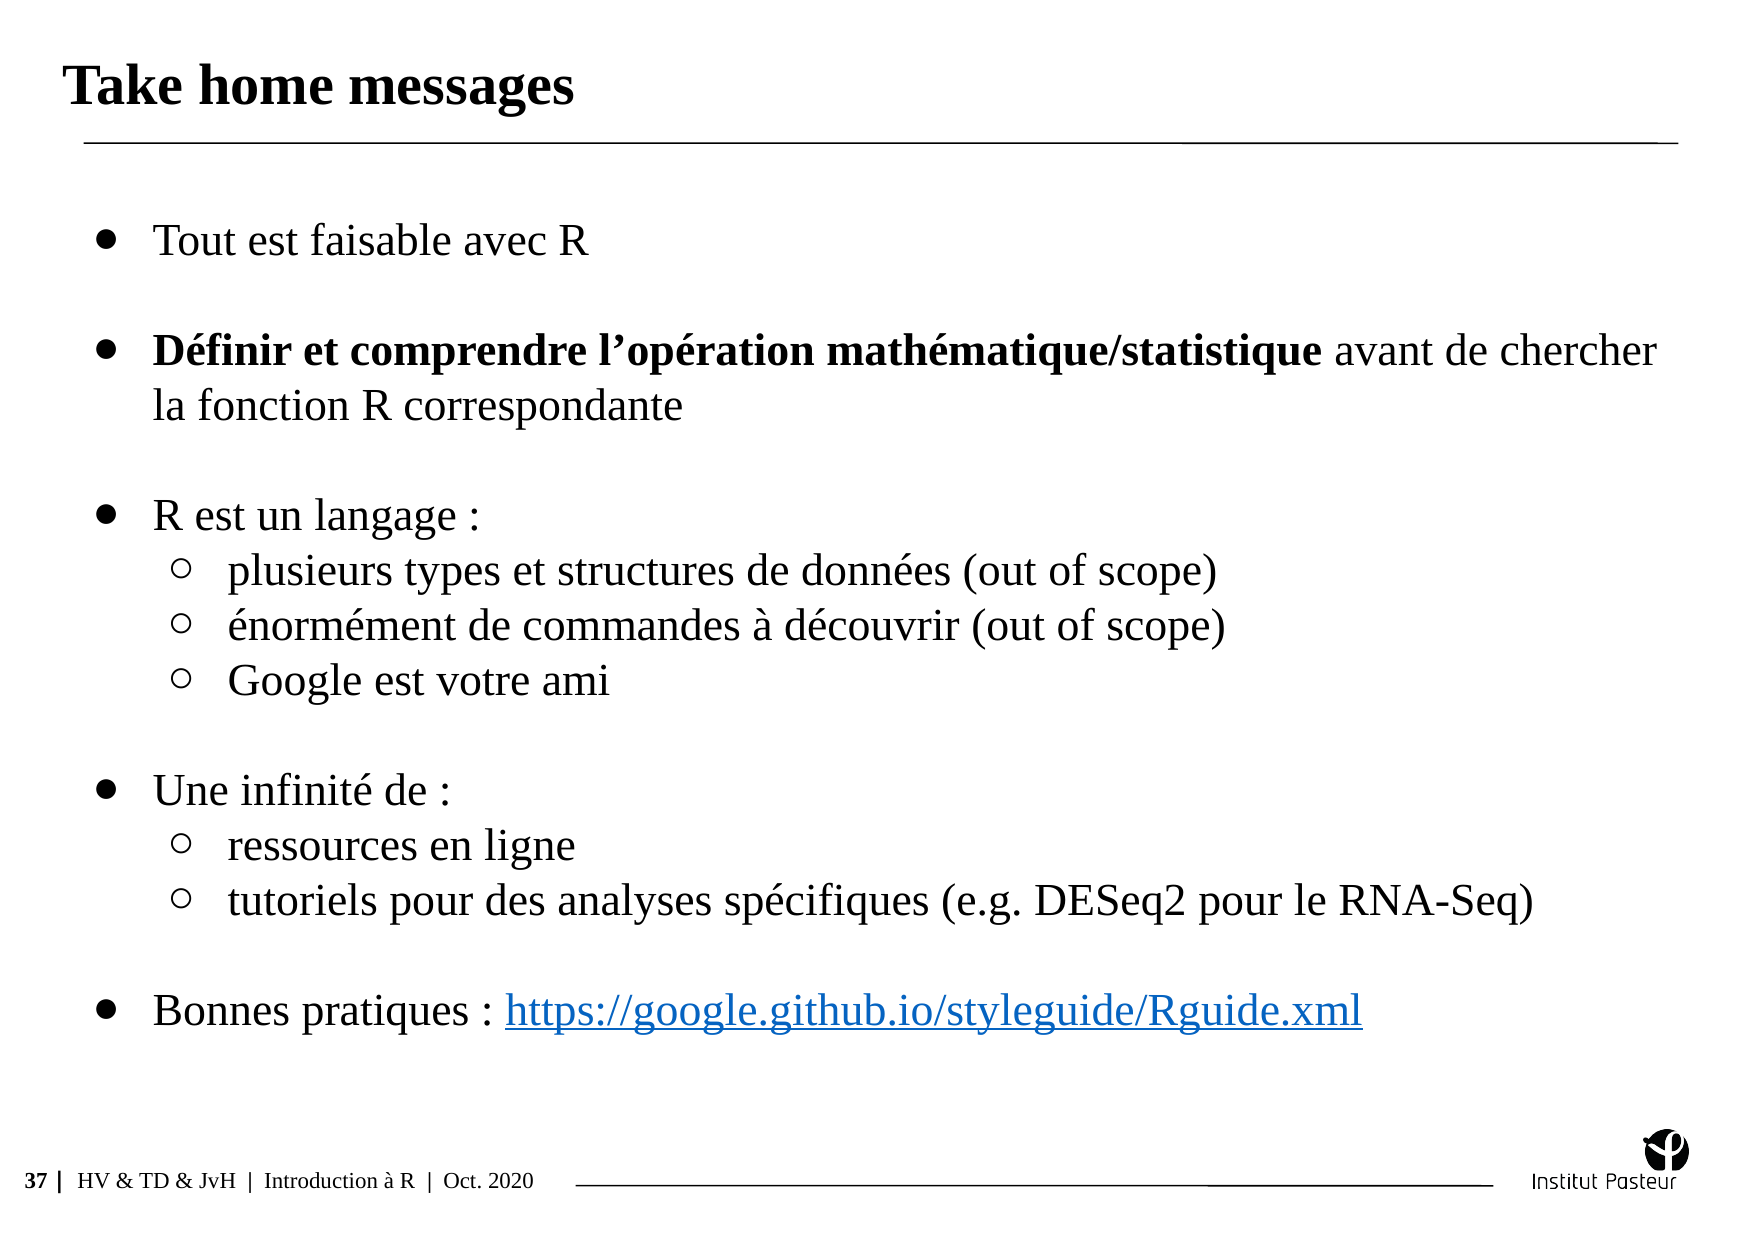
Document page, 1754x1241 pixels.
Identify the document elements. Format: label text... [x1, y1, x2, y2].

picture [1533, 1152, 1689, 1189]
text_box Take home messages [62, 2, 1692, 160]
list Tout est faisable avec R Définir et comprendre l’opération mathématique/statistique avant de chercher la fonction R correspondante R est un langage : plusieurs types et structures de données (out of scope) énormément de commandes à découvrir (out of scope) Google est votre ami Une infinité de : ressources en ligne tutoriels pour des analyses spécifiques (e.g. DESeq2 pour le RNA-Seq) Bonnes pratiques : https://google.github.io/styleguide/Rguide.xml [62, 194, 1692, 1152]
